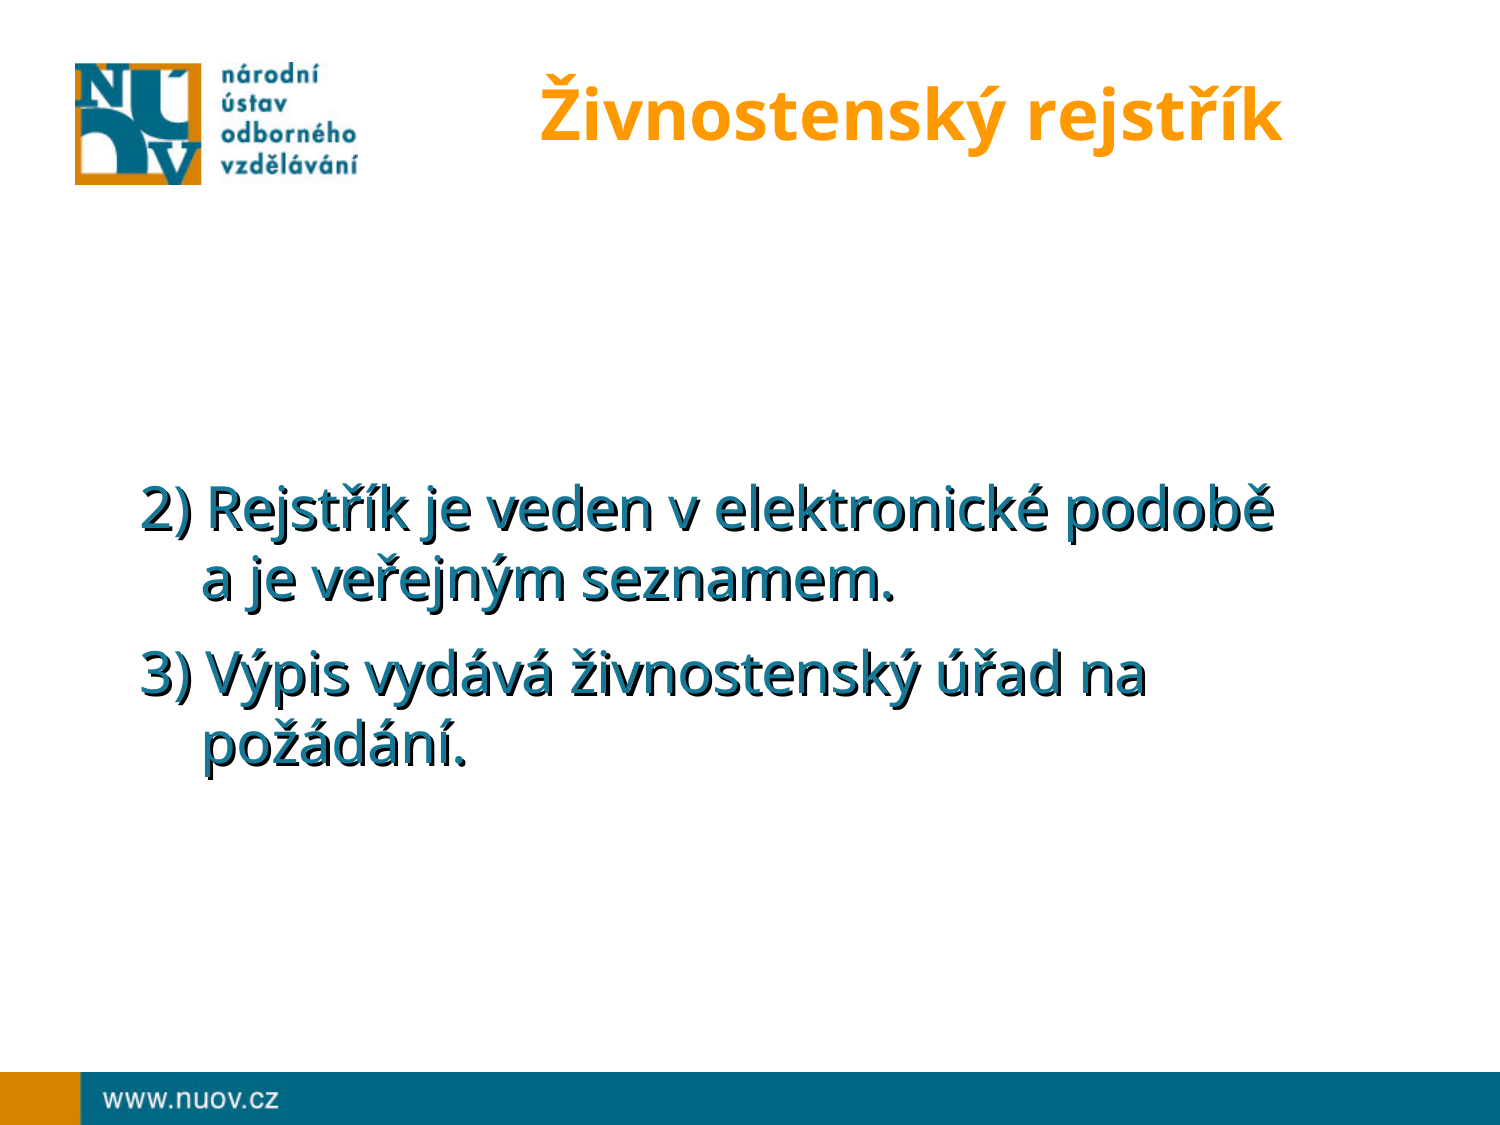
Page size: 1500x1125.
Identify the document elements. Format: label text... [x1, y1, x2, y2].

text_box [75, 62, 358, 185]
title Živnostenský rejstřík [399, 37, 1425, 188]
text_box 2) Rejstřík je veden v elektronické podobě a je veřejným seznamem. 3) Výpis vydává živnostenský úřad na požádání. [124, 437, 1438, 783]
text_box [0, 1072, 1500, 1125]
